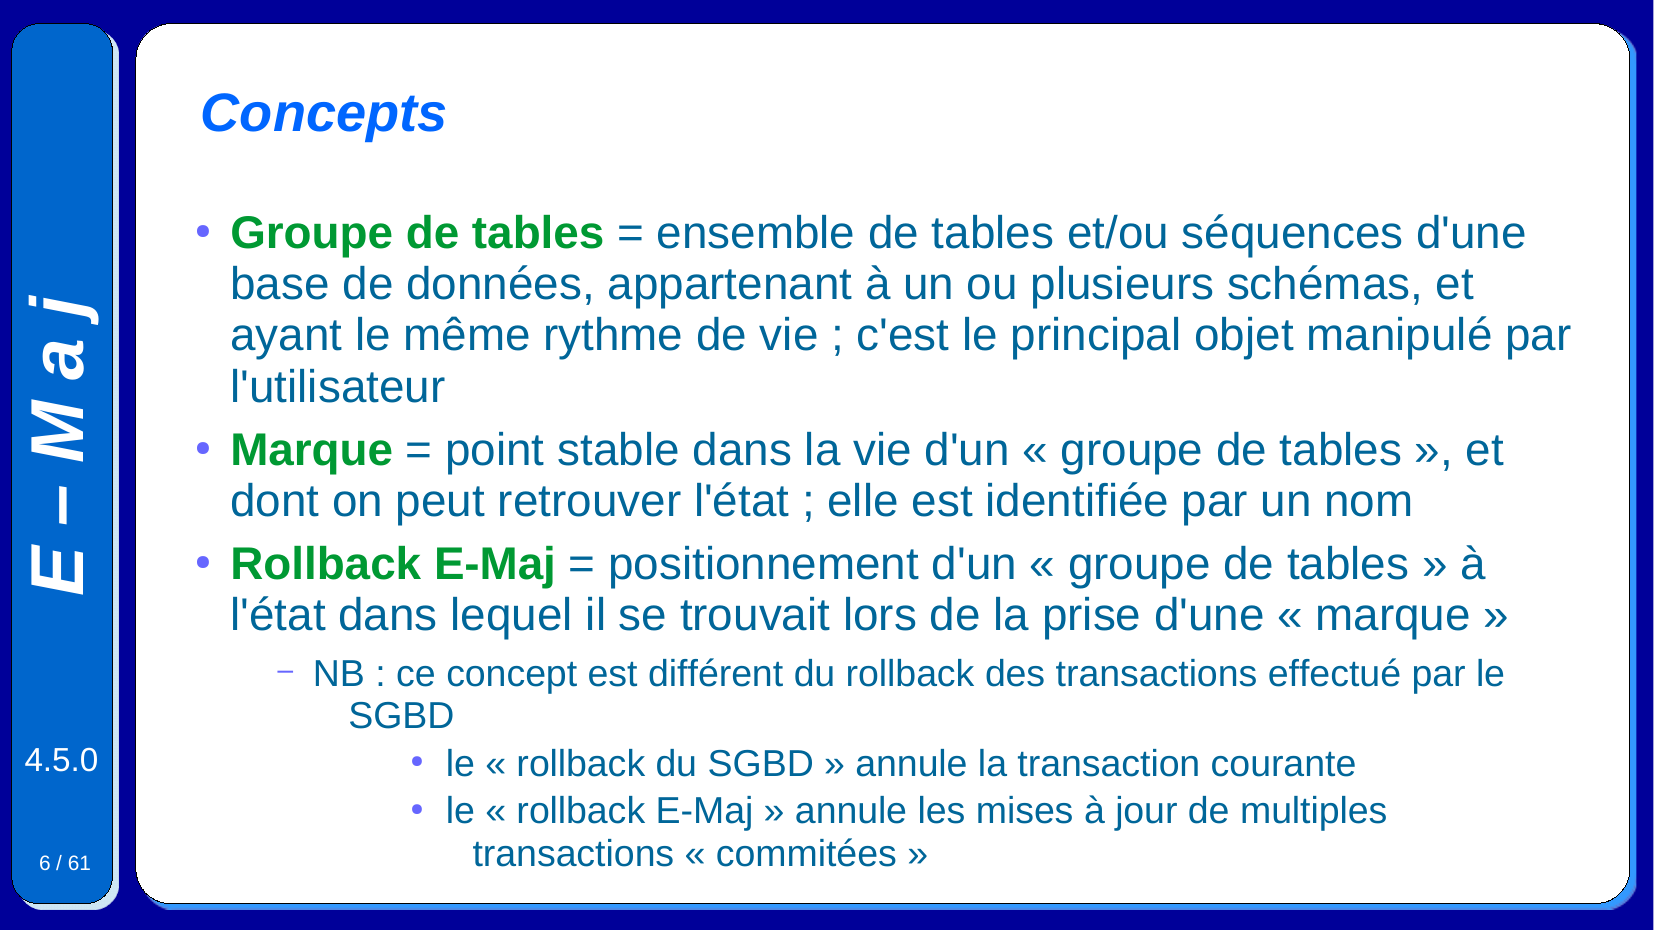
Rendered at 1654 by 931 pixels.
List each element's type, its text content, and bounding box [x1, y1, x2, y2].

list Groupe de tables = ensemble de tables et/ou séquences d'une base de données, appartenant à un ou plusieurs schémas, et ayant le même rythme de vie ; c'est le principal objet manipulé par l'utilisateur Marque = point stable dans la vie d'un « groupe de tables », et dont on peut retrouver l'état ; elle est identifiée par un nom Rollback E-Maj = positionnement d'un « groupe de tables » à l'état dans lequel il se trouvait lors de la prise d'une « marque » NB : ce concept est différent du rollback des transactions effectué par le SGBD le « rollback du SGBD » annule la transaction courante le « rollback E-Maj » annule les mises à jour de multiples transactions « commitées » [177, 206, 1587, 875]
title Concepts [200, 34, 1575, 191]
